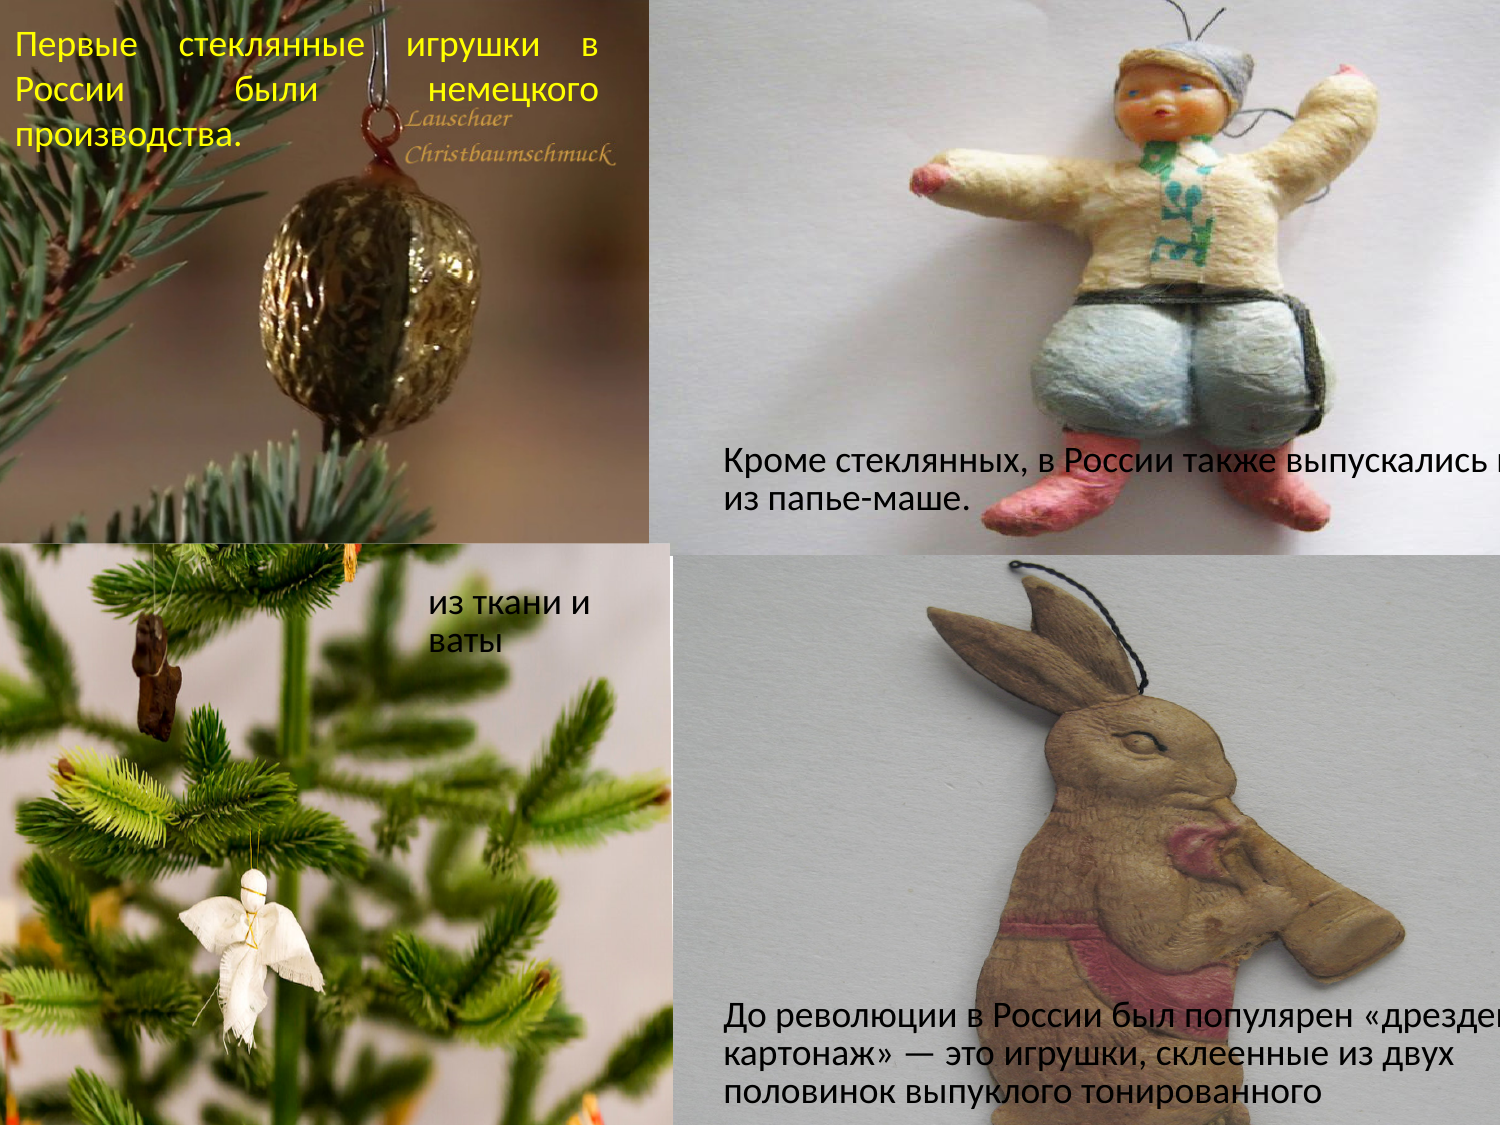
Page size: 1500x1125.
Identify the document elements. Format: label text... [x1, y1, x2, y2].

text_box Первые стеклянные игрушки в России были немецкого производства. [0, 11, 615, 162]
text_box Кроме стеклянных, в России также выпускались игрушки из папье-маше. [708, 437, 1500, 555]
text_box из ткани и ваты [413, 578, 662, 686]
text_box До революции в России был популярен «дрезденский картонаж» — это игрушки, склеенные из двух половинок выпуклого тонированного [708, 992, 1500, 1125]
picture [0, 0, 1500, 1125]
